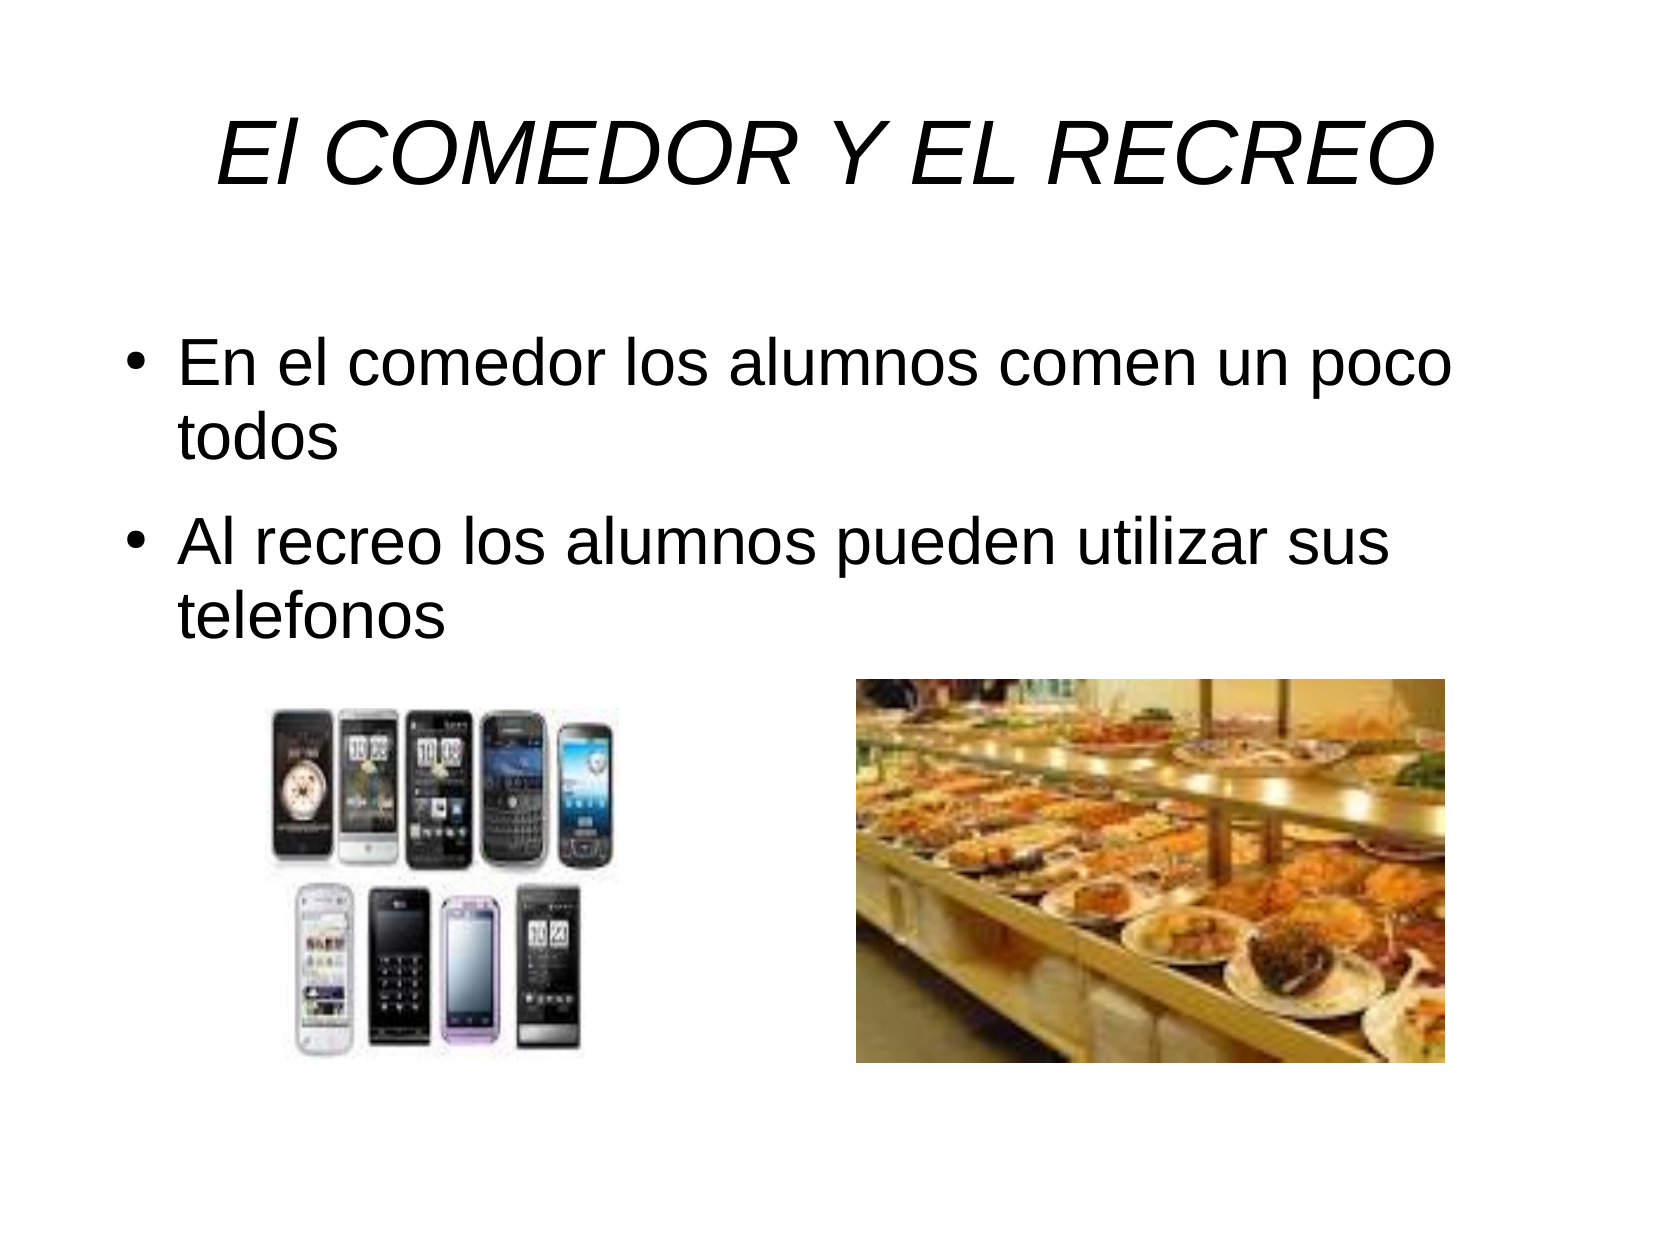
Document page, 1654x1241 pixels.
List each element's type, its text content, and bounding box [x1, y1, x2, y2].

title El COMEDOR Y EL RECREO [82, 49, 1571, 257]
list En el comedor los alumnos comen un poco todos Al recreo los alumnos pueden utilizar sus telefonos [106, 324, 1595, 1144]
picture [856, 679, 1445, 1063]
picture [265, 708, 619, 1063]
